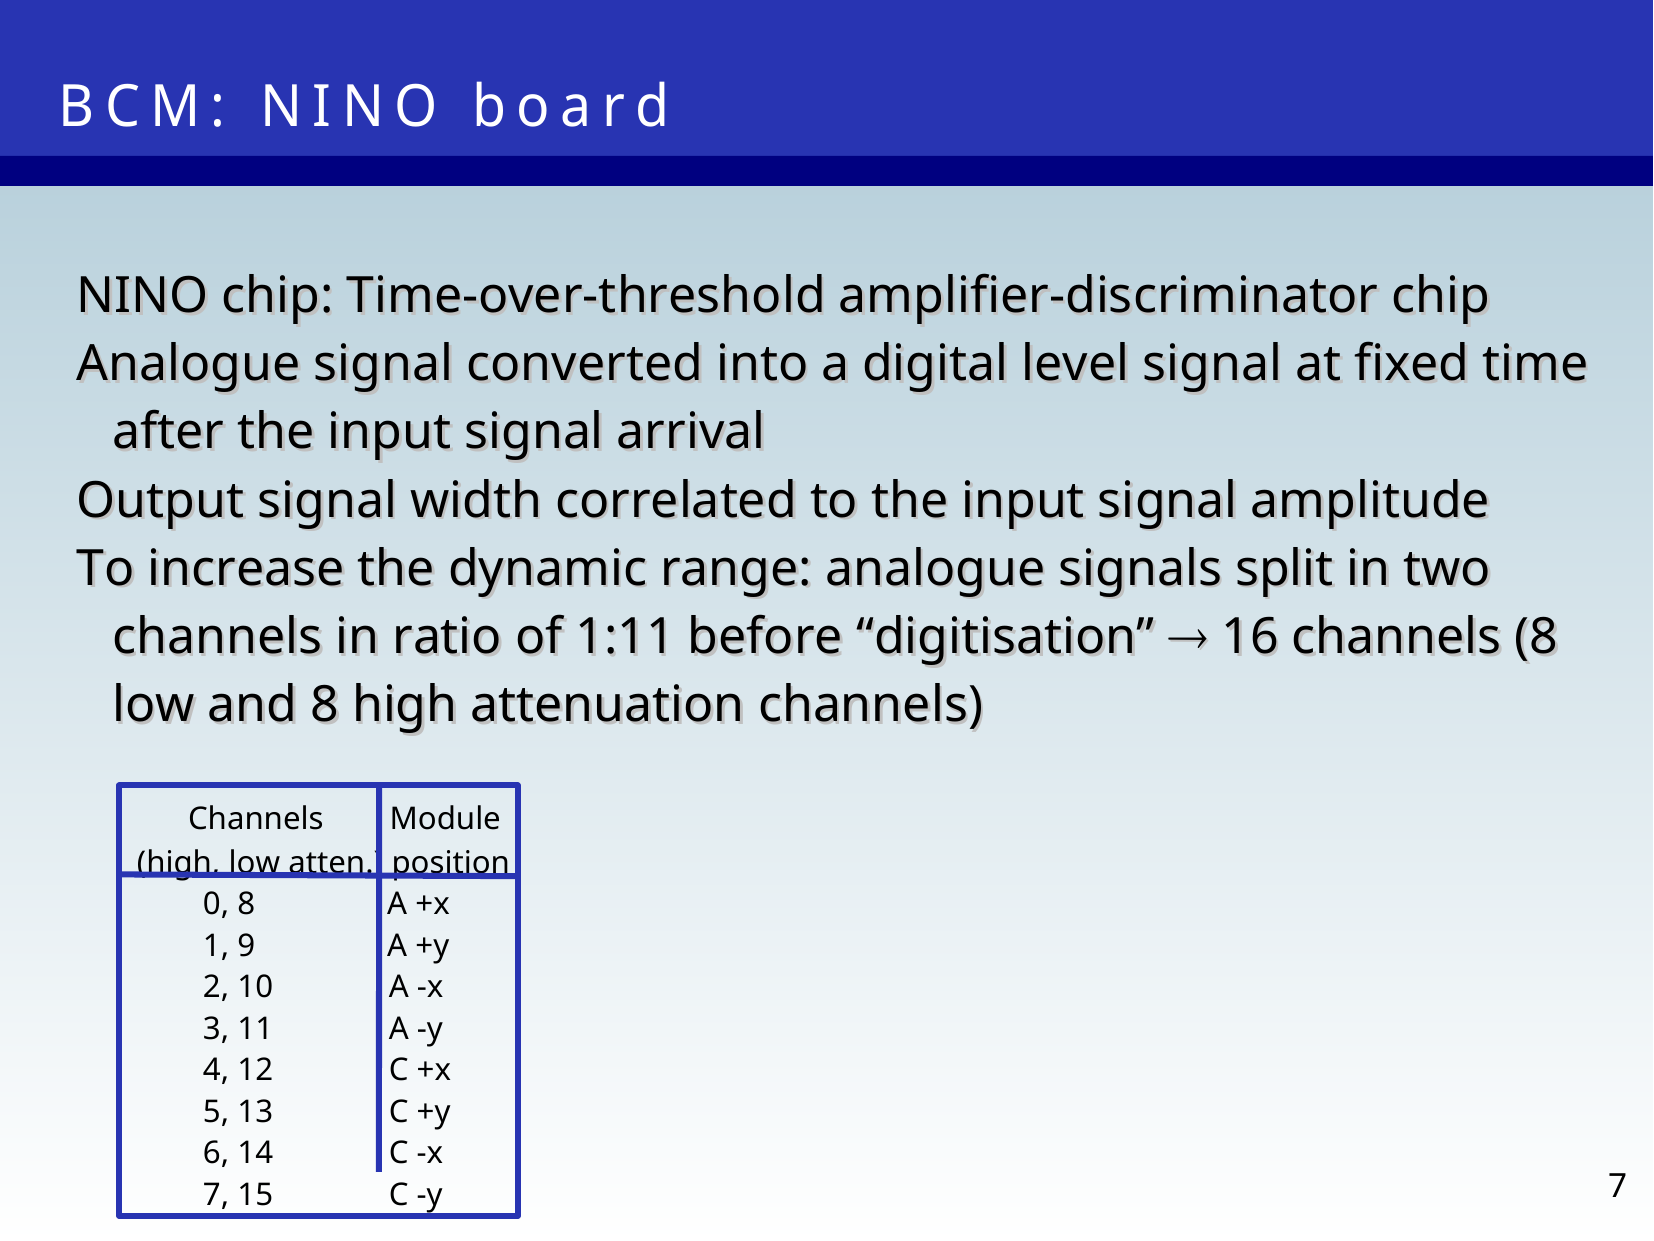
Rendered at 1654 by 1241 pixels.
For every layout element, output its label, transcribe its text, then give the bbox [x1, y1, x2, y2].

title BCM: NINO board [58, 29, 1613, 178]
text_box NINO chip: Time-over-threshold amplifier-discriminator chip Analogue signal converted into a digital level signal at fixed time after the input signal arrival Output signal width correlated to the input signal amplitude To increase the dynamic range: analogue signals split in two channels in ratio of 1:11 before “digitisation”  16 channels (8 low and 8 high attenuation channels) [41, 181, 1625, 814]
list Channels Module (high, low atten.) position 0, 8 A +x 1, 9 A +y 2, 10 A -x 3, 11 A -y 4, 12 C +x 5, 13 C +y 6, 14 C -x 7, 15 C -y [119, 785, 518, 1175]
